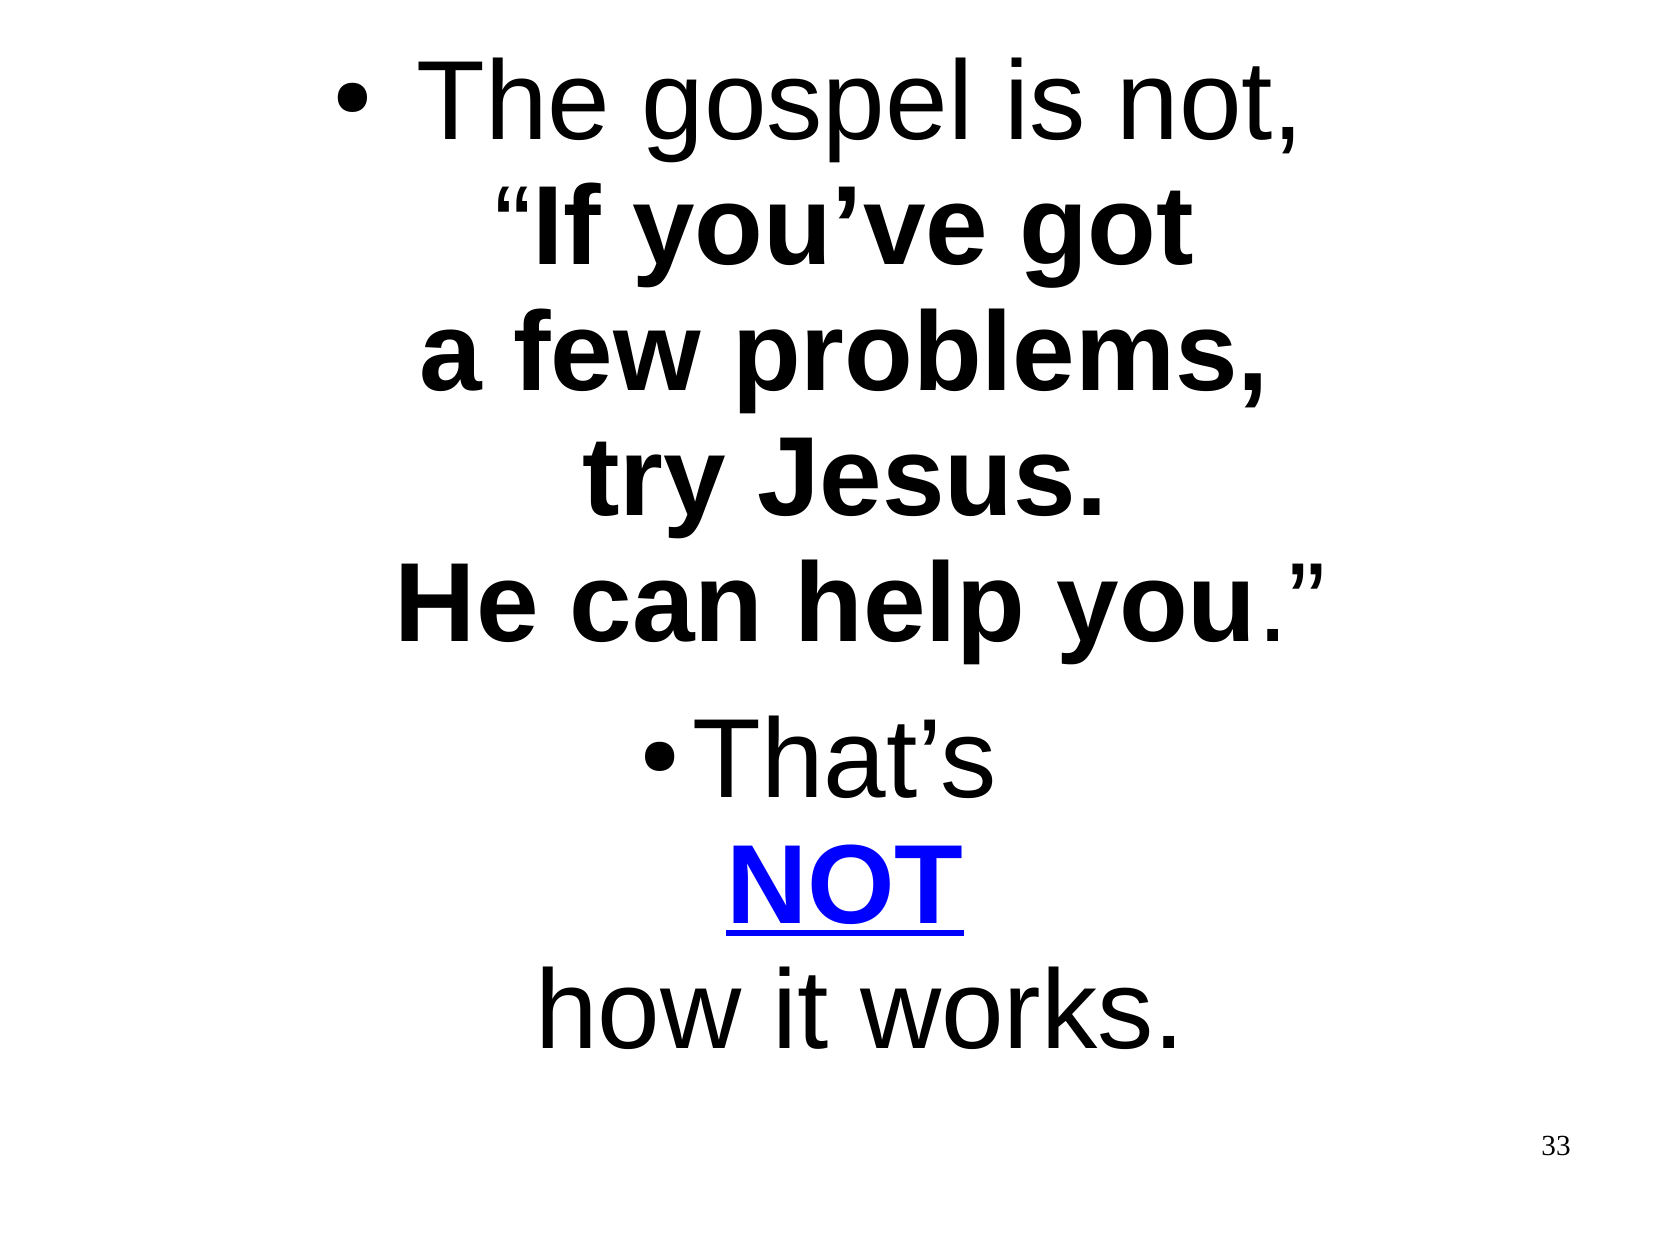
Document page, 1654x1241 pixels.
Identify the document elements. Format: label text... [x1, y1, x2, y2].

list The gospel is not, “If you’ve got a few problems, try Jesus. He can help you.” That’s NOT how it works. [37, 37, 1613, 1238]
